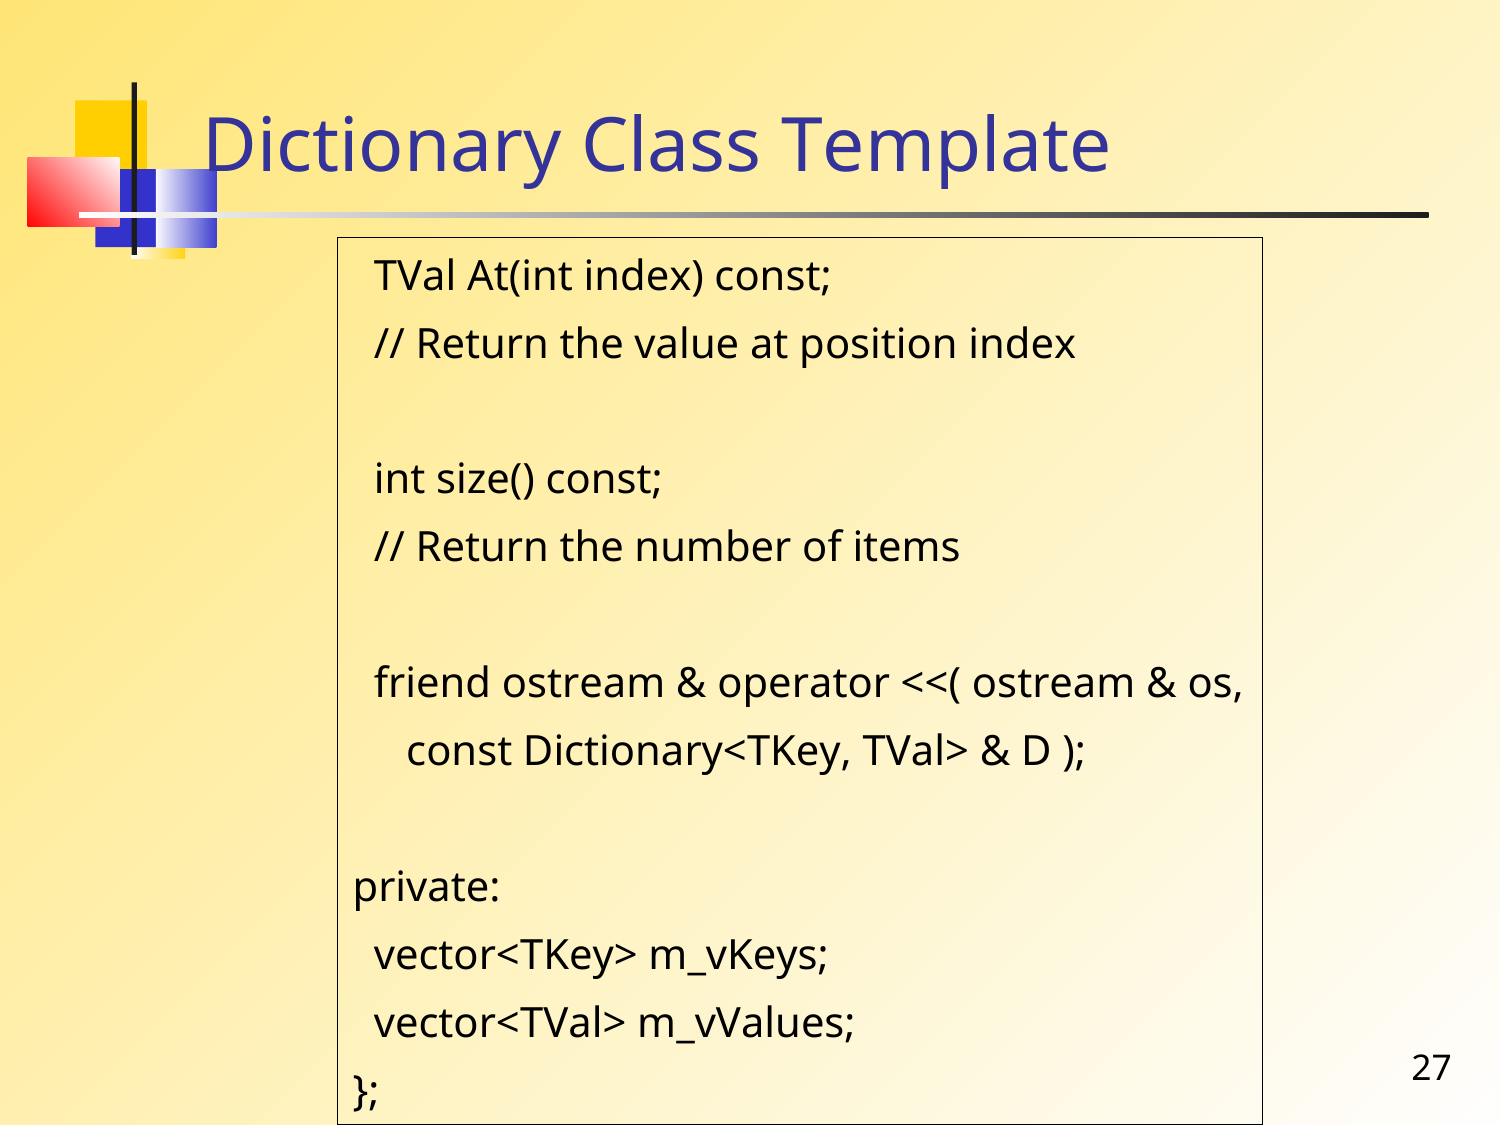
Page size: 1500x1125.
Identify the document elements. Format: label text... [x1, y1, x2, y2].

title Dictionary Class Template [187, 37, 1466, 201]
list TVal At(int index) const; // Return the value at position index int size() const; // Return the number of items friend ostream & operator <<( ostream & os, const Dictionary<TKey, TVal> & D ); private: vector<TKey> m_vKeys; vector<TVal> m_vValues; }; [337, 237, 1263, 1051]
